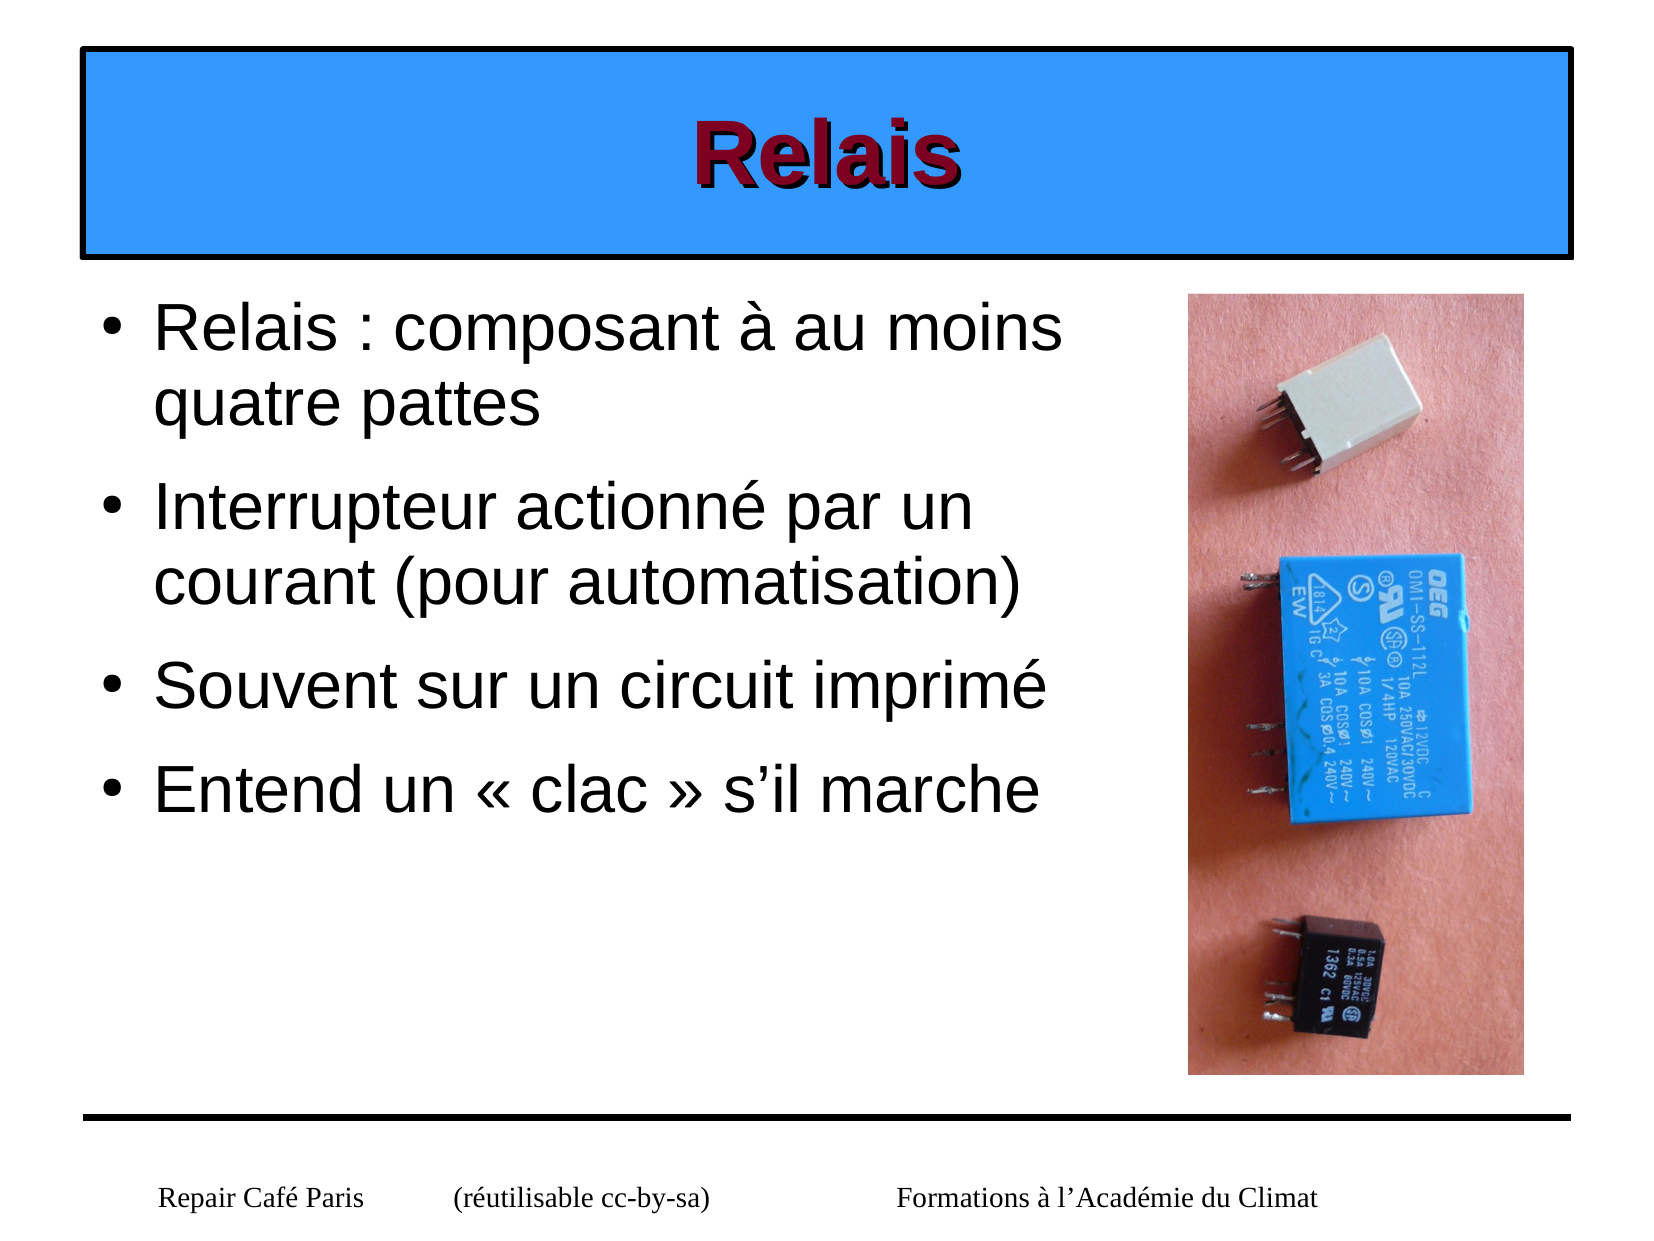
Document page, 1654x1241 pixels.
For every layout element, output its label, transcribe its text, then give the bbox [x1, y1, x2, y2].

picture [1187, 293, 1524, 1075]
title Relais [82, 49, 1571, 257]
list Relais : composant à au moins quatre pattes Interrupteur actionné par un courant (pour automatisation) Souvent sur un circuit imprimé Entend un « clac » s’il marche [82, 290, 1134, 1052]
